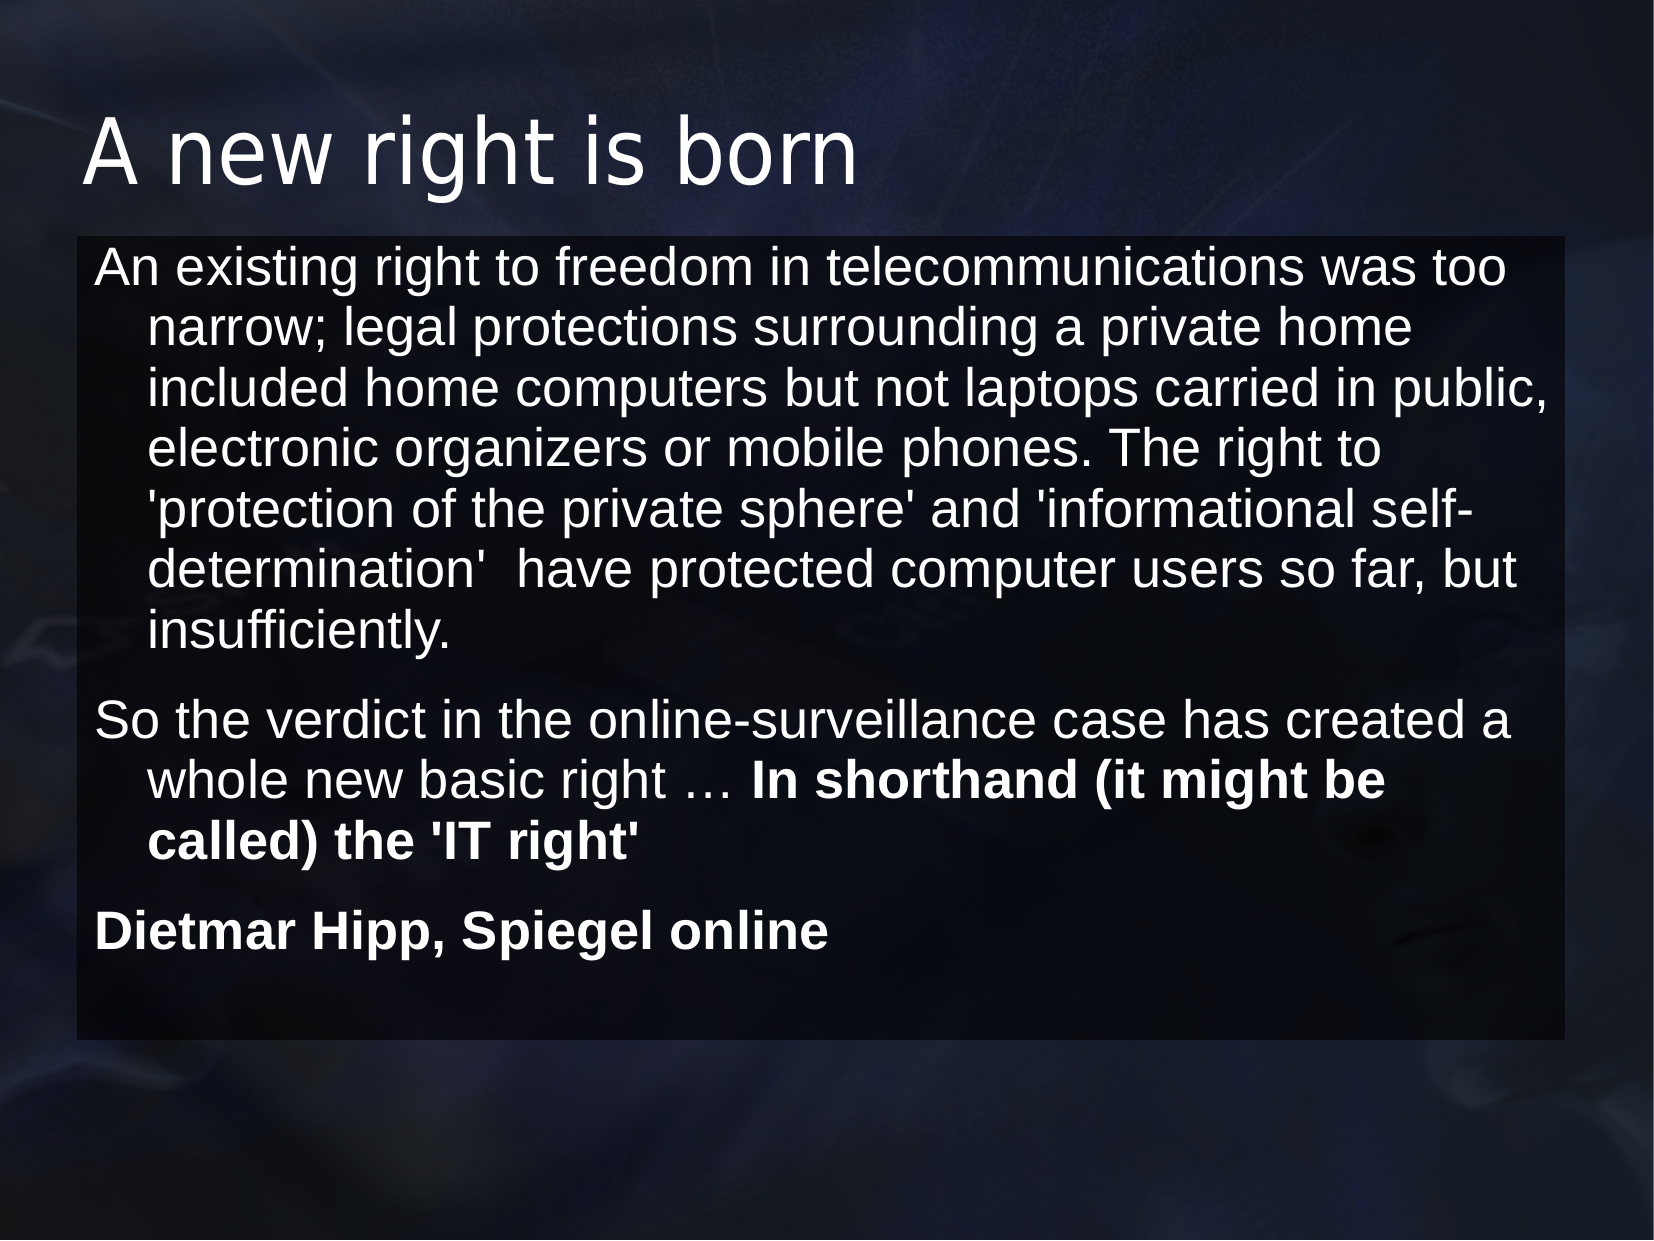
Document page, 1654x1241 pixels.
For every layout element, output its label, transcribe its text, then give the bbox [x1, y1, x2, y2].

title A new right is born [82, 49, 1571, 257]
picture [0, 0, 1654, 1240]
list An existing right to freedom in telecommunications was too narrow; legal protections surrounding a private home included home computers but not laptops carried in public, electronic organizers or mobile phones. The right to 'protection of the private sphere' and 'informational self-determination' have protected computer users so far, but insufficiently. So the verdict in the online-surveillance case has created a whole new basic right … In shorthand (it might be called) the 'IT right' Dietmar Hipp, Spiegel online [76, 236, 1565, 1040]
